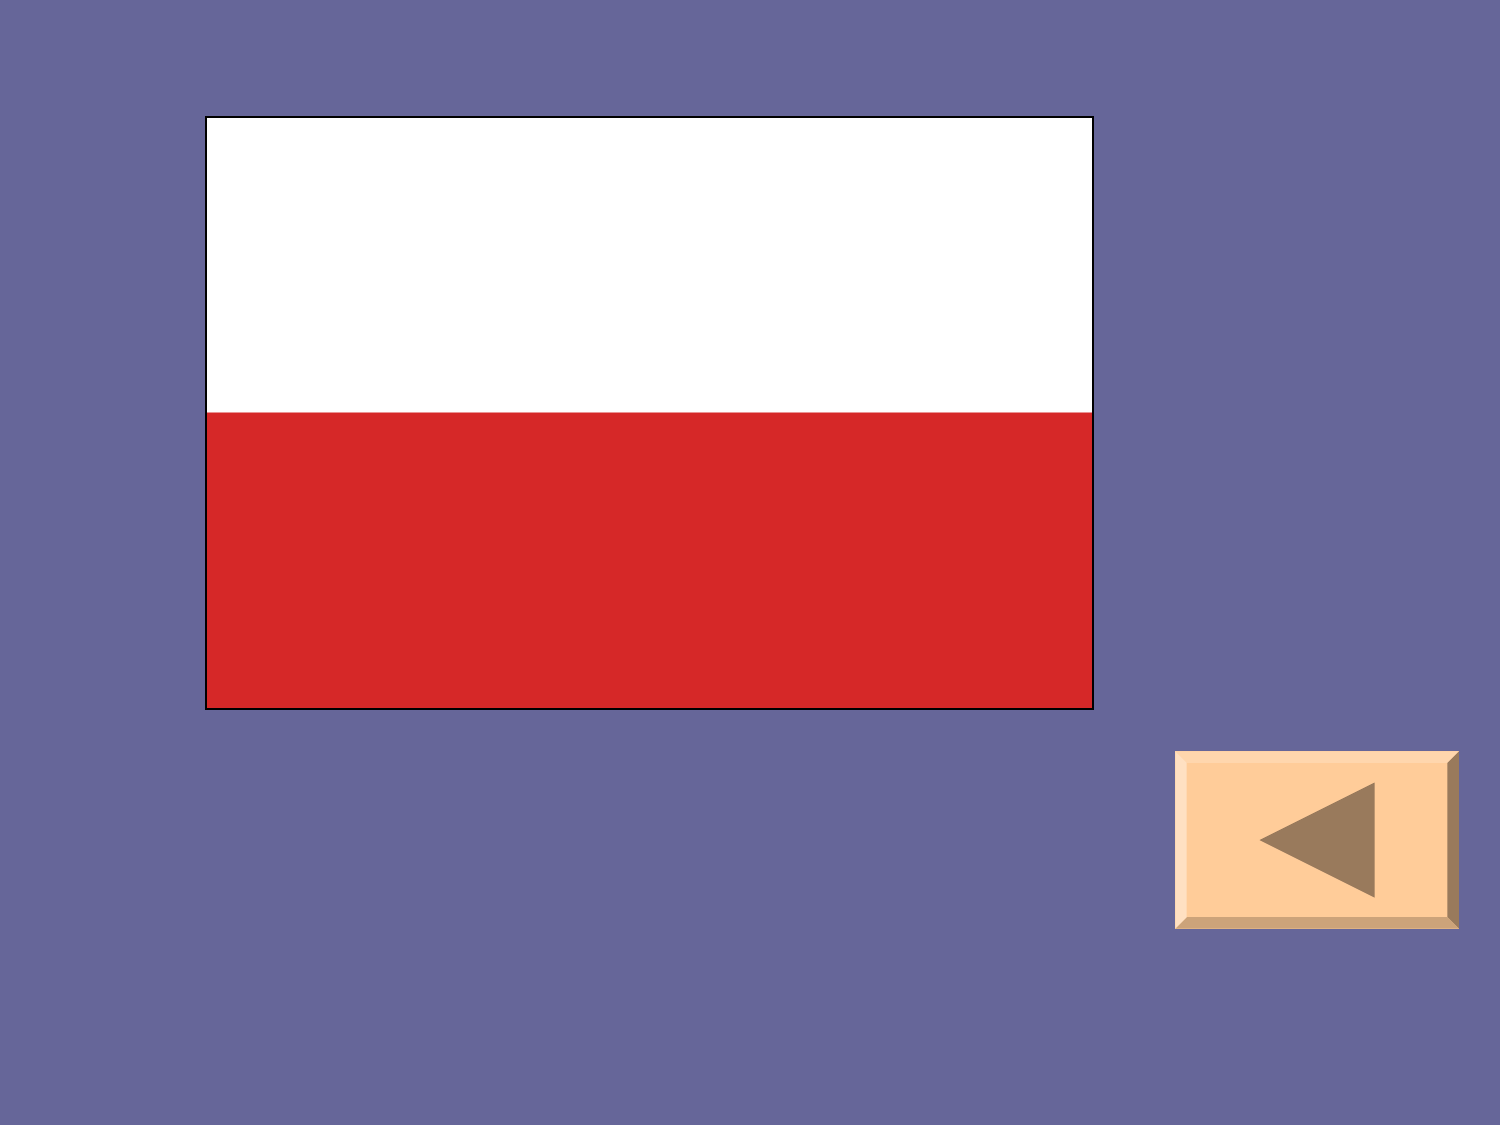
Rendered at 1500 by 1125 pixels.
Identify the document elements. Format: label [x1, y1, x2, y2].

text_box [1176, 751, 1459, 929]
picture [206, 117, 1093, 709]
